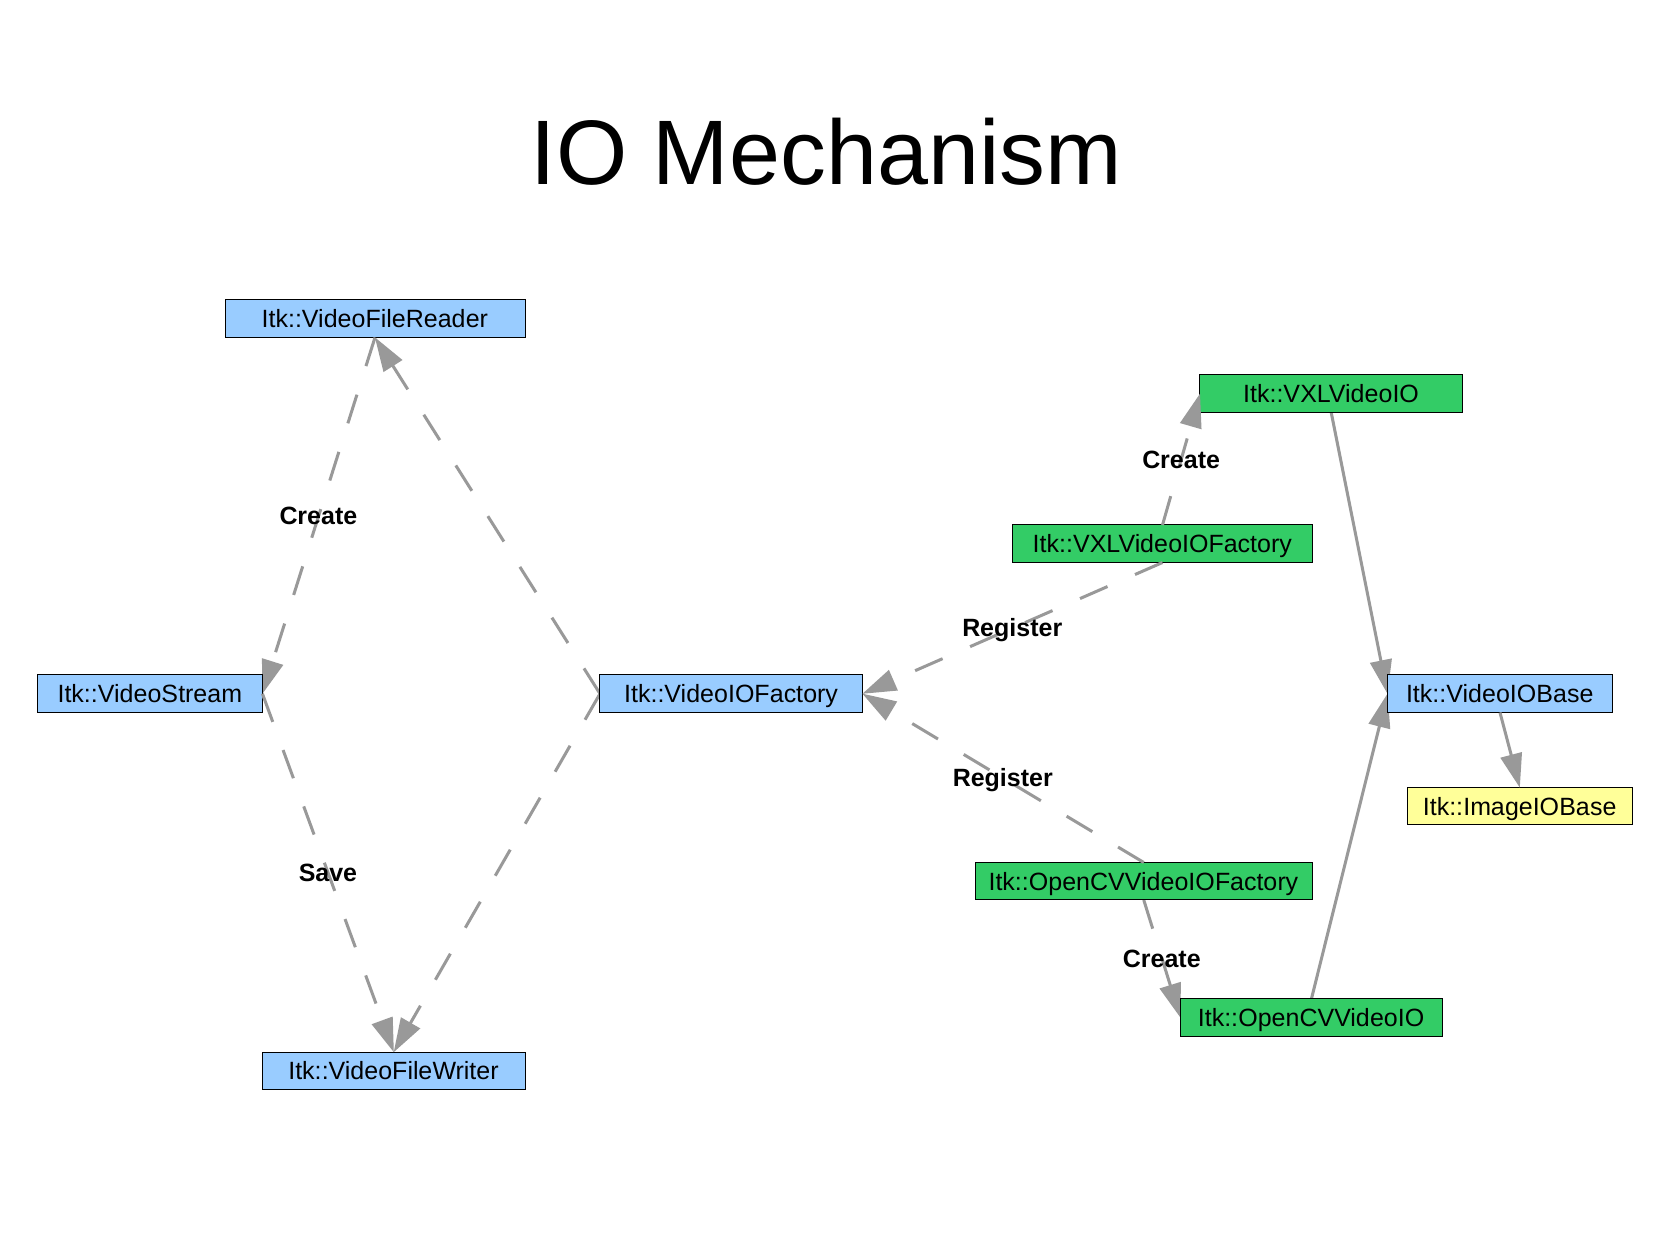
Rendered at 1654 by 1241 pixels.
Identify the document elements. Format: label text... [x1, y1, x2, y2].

text_box Itk::OpenCVVideoIO [1180, 998, 1443, 1037]
text_box Itk::VideoFileReader [225, 299, 526, 338]
text_box Itk::ImageIOBase [1407, 787, 1633, 825]
text_box Itk::VXLVideoIO [1199, 374, 1463, 413]
text_box Itk::VideoFileWriter [262, 1052, 526, 1090]
text_box Itk::VideoStream [37, 674, 263, 713]
text_box Itk::VXLVideoIOFactory [1012, 524, 1313, 563]
text_box Itk::VideoIOFactory [599, 674, 863, 713]
text_box Itk::VideoIOBase [1387, 674, 1613, 713]
title IO Mechanism [82, 49, 1571, 257]
text_box Itk::OpenCVVideoIOFactory [975, 862, 1313, 900]
